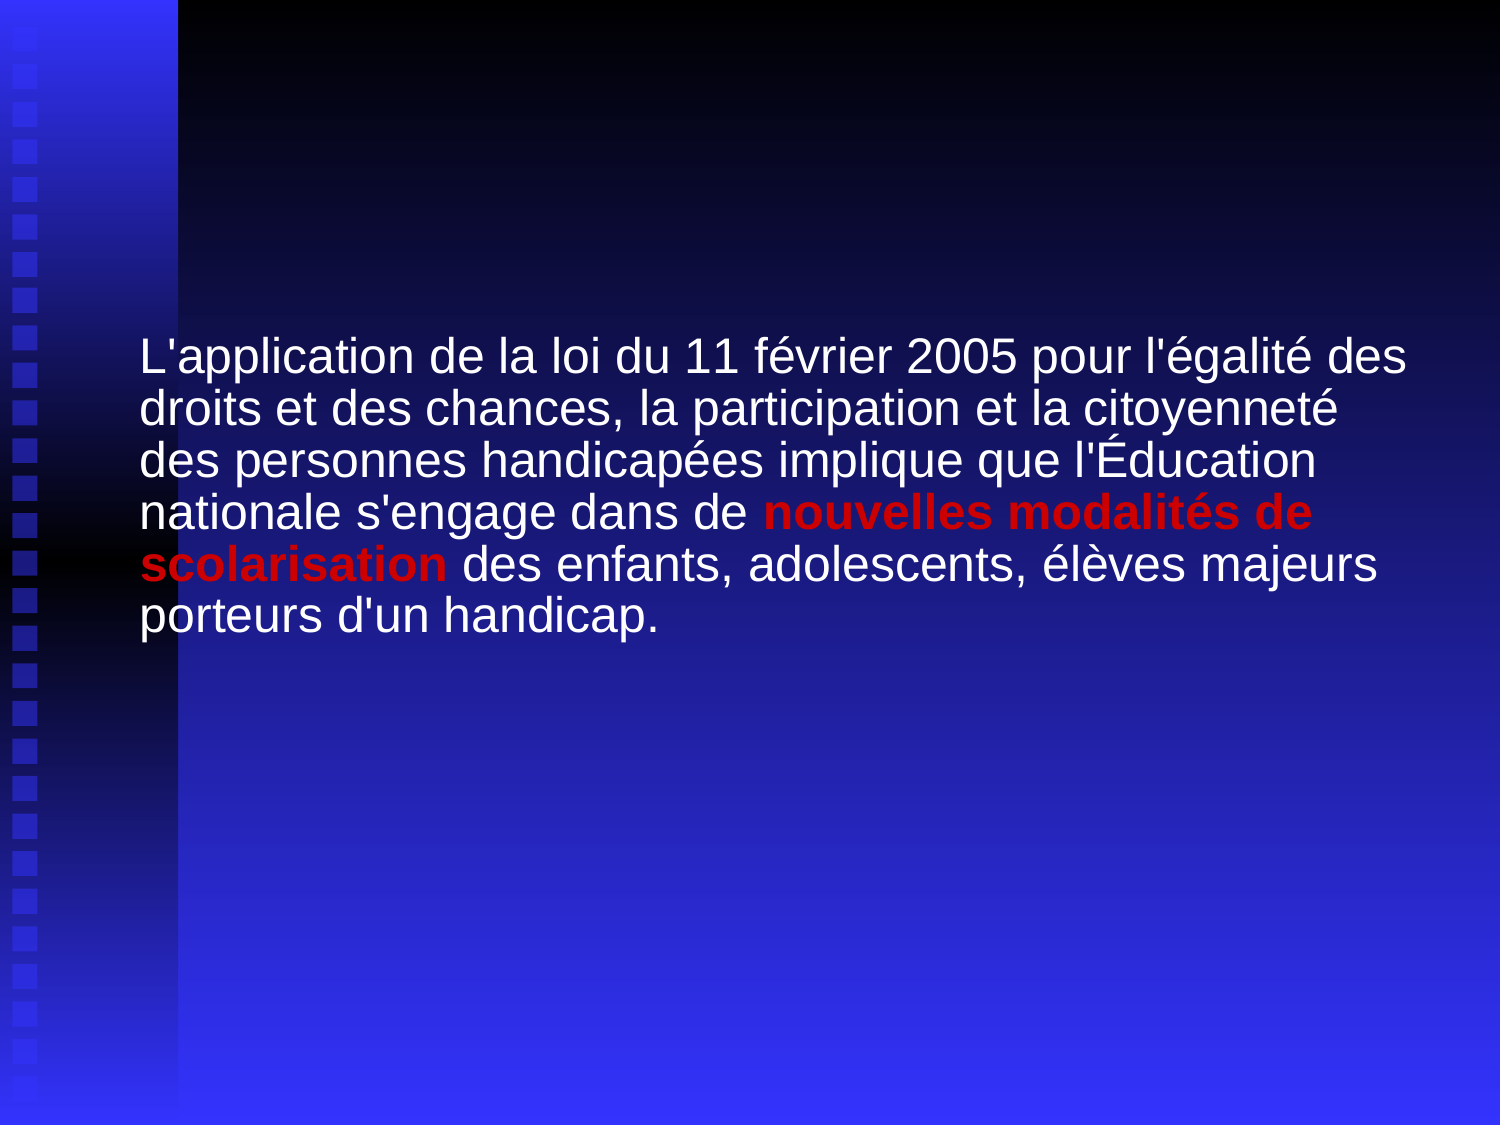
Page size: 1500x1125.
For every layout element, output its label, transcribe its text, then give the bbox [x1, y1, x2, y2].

text_box L'application de la loi du 11 février 2005 pour l'égalité des droits et des chances, la participation et la citoyenneté des personnes handicapées implique que l'Éducation nationale s'engage dans de nouvelles modalités de scolarisation des enfants, adolescents, élèves majeurs porteurs d'un handicap. [124, 324, 1438, 652]
